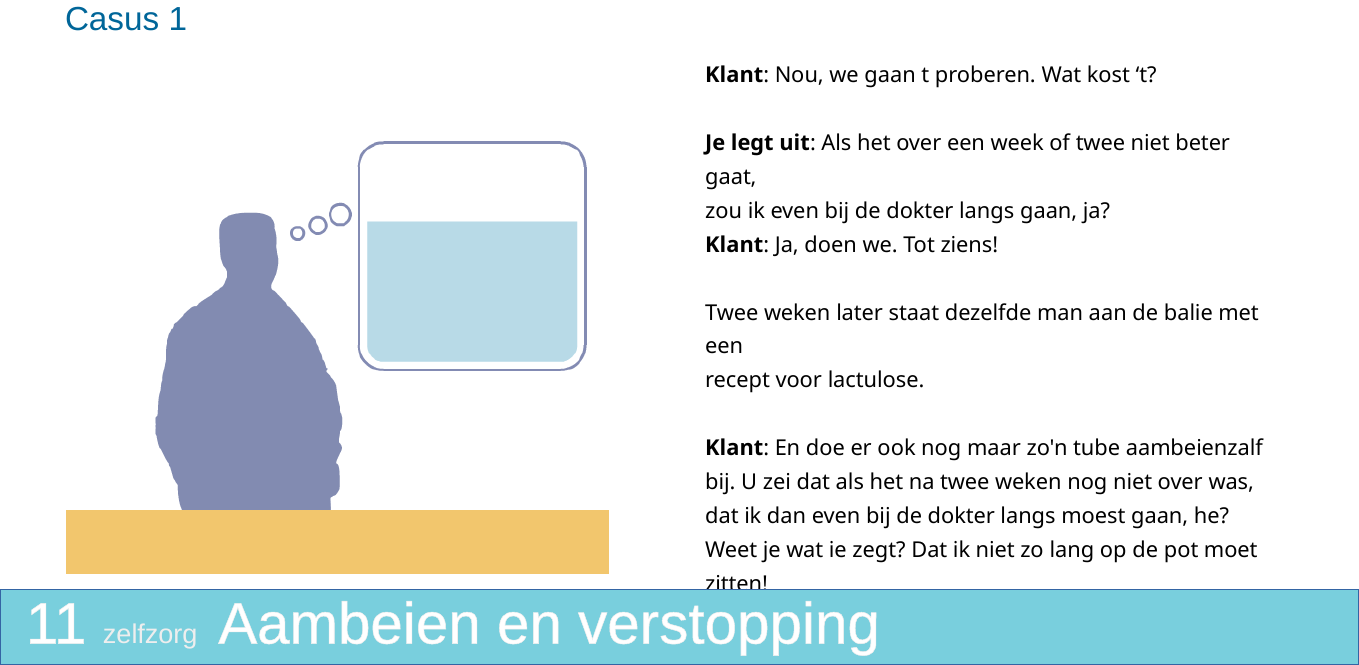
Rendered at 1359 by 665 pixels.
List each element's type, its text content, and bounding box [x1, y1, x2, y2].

text_box Klant: Nou, we gaan t proberen. Wat kost ‘t? Je legt uit: Als het over een week of twee niet beter gaat, zou ik even bij de dokter langs gaan, ja? Klant: Ja, doen we. Tot ziens! Twee weken later staat dezelfde man aan de balie met een recept voor lactulose. Klant: En doe er ook nog maar zo'n tube aambeienzalf bij. U zei dat als het na twee weken nog niet over was, dat ik dan even bij de dokter langs moest gaan, he? Weet je wat ie zegt? Dat ik niet zo lang op de pot moet zitten! Nee, hij zegt dat het komt omdat ik zo'n last heb van verstopping nu, door die medicijnen voor m'n cholesterol. Dus ik krijg nu dit erbij, maar ik wil ondertussen wel nog even doorgaan met die zalf, als u het niet erg vindt. [690, 47, 1300, 589]
picture [66, 118, 609, 574]
text_box [0, 589, 1359, 665]
title Casus 1 [65, 0, 1288, 74]
title 11 zelfzorg Aambeien en verstopping [26, 590, 993, 665]
